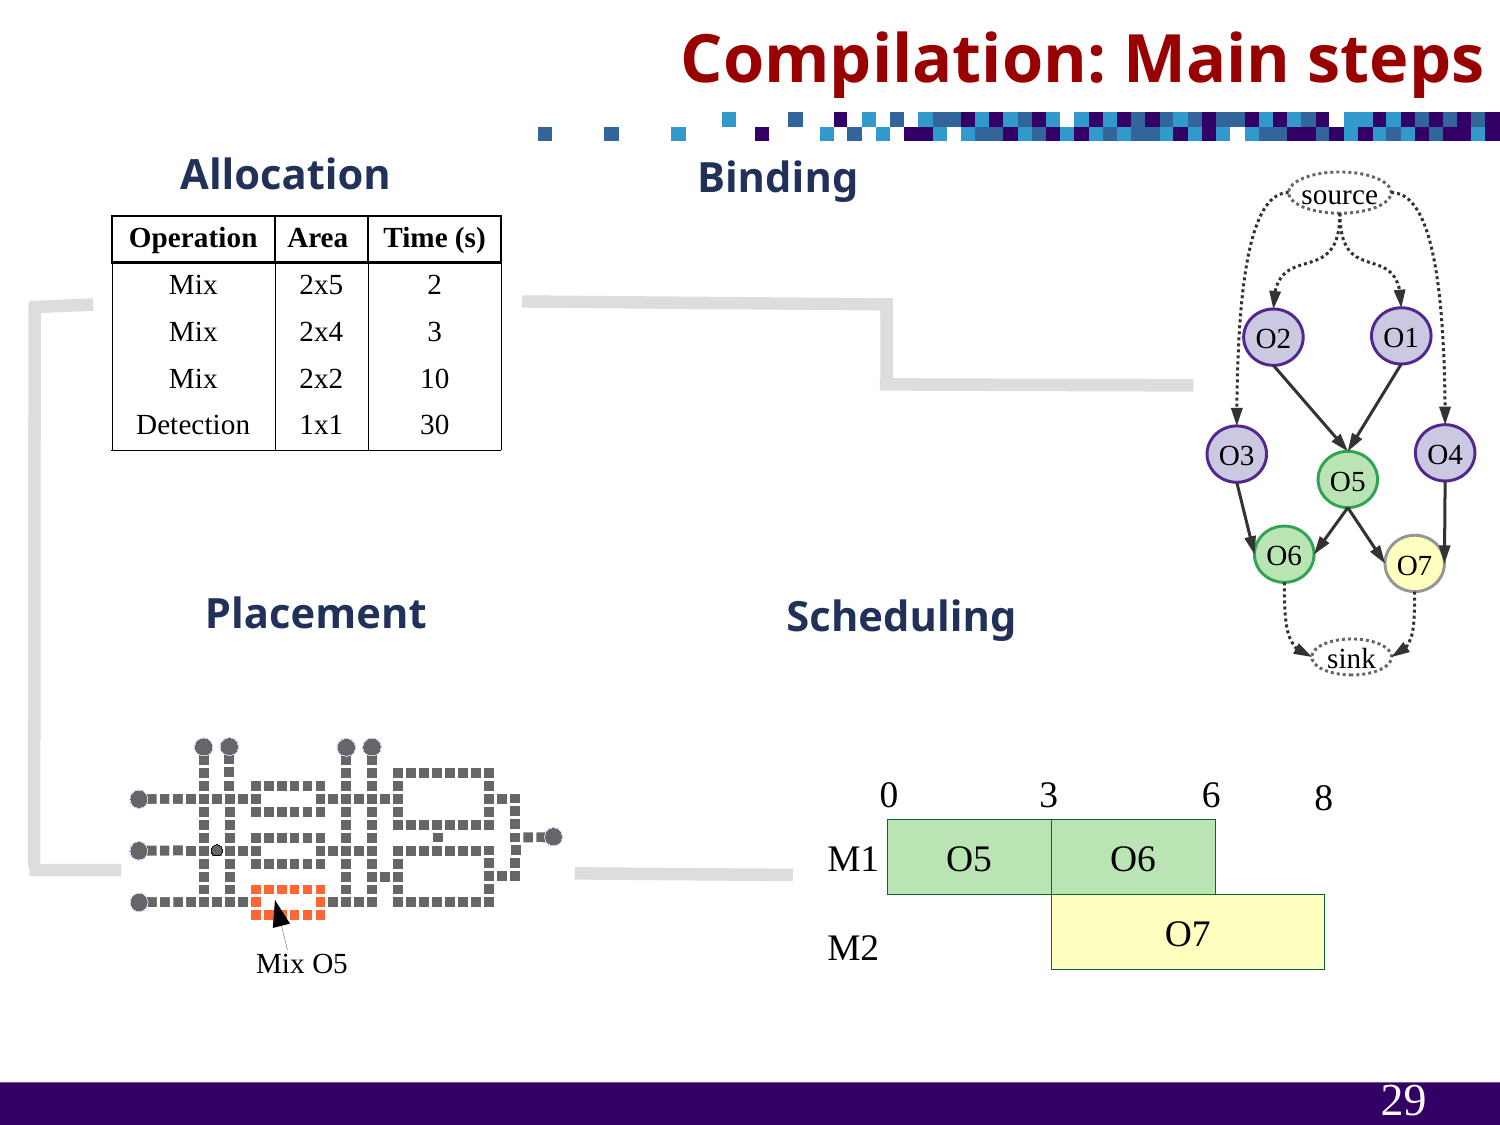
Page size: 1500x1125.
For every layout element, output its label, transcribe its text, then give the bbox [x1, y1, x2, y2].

table_cell 1x1 [276, 403, 368, 450]
text_box 6 [1187, 762, 1263, 823]
table_cell Detection [113, 403, 275, 450]
text_box Placement [173, 584, 459, 632]
table_header Operation [113, 217, 274, 261]
table_cell 2x4 [276, 309, 368, 356]
text_box M2 [812, 915, 925, 976]
table_cell 2x5 [276, 264, 368, 309]
table_cell 10 [369, 356, 501, 403]
text_box O7 [1051, 894, 1325, 970]
text_box O6 [1051, 819, 1216, 895]
table_header Time (s) [369, 217, 500, 261]
text_box O3 [1207, 425, 1267, 483]
text_box Binding [683, 155, 896, 203]
text_box 0 [864, 762, 925, 823]
text_box 3 [1024, 762, 1100, 819]
table_cell Mix [113, 264, 275, 309]
text_box Scheduling [740, 587, 1063, 635]
text_box O5 [887, 819, 1051, 895]
table_cell 2x2 [276, 356, 368, 403]
text_box sink [1311, 638, 1392, 676]
title Compilation: Main steps [0, 5, 1500, 106]
text_box O5 [1318, 451, 1378, 508]
table_cell 30 [369, 403, 501, 450]
table_cell Mix [113, 356, 275, 403]
text_box M1 [812, 826, 887, 887]
table_header Area [276, 217, 367, 261]
text_box [129, 737, 563, 922]
table_cell 2 [369, 264, 501, 309]
text_box 8 [1299, 765, 1375, 826]
text_box Allocation [160, 145, 411, 194]
text_box Mix O5 [241, 937, 363, 988]
text_box O1 [1371, 307, 1432, 364]
text_box source [1288, 171, 1391, 214]
text_box O6 [1254, 526, 1315, 583]
table_cell 3 [369, 309, 501, 356]
text_box O2 [1243, 309, 1304, 366]
table_cell Mix [113, 309, 275, 356]
text_box O4 [1415, 424, 1475, 481]
text_box O7 [1384, 535, 1445, 592]
